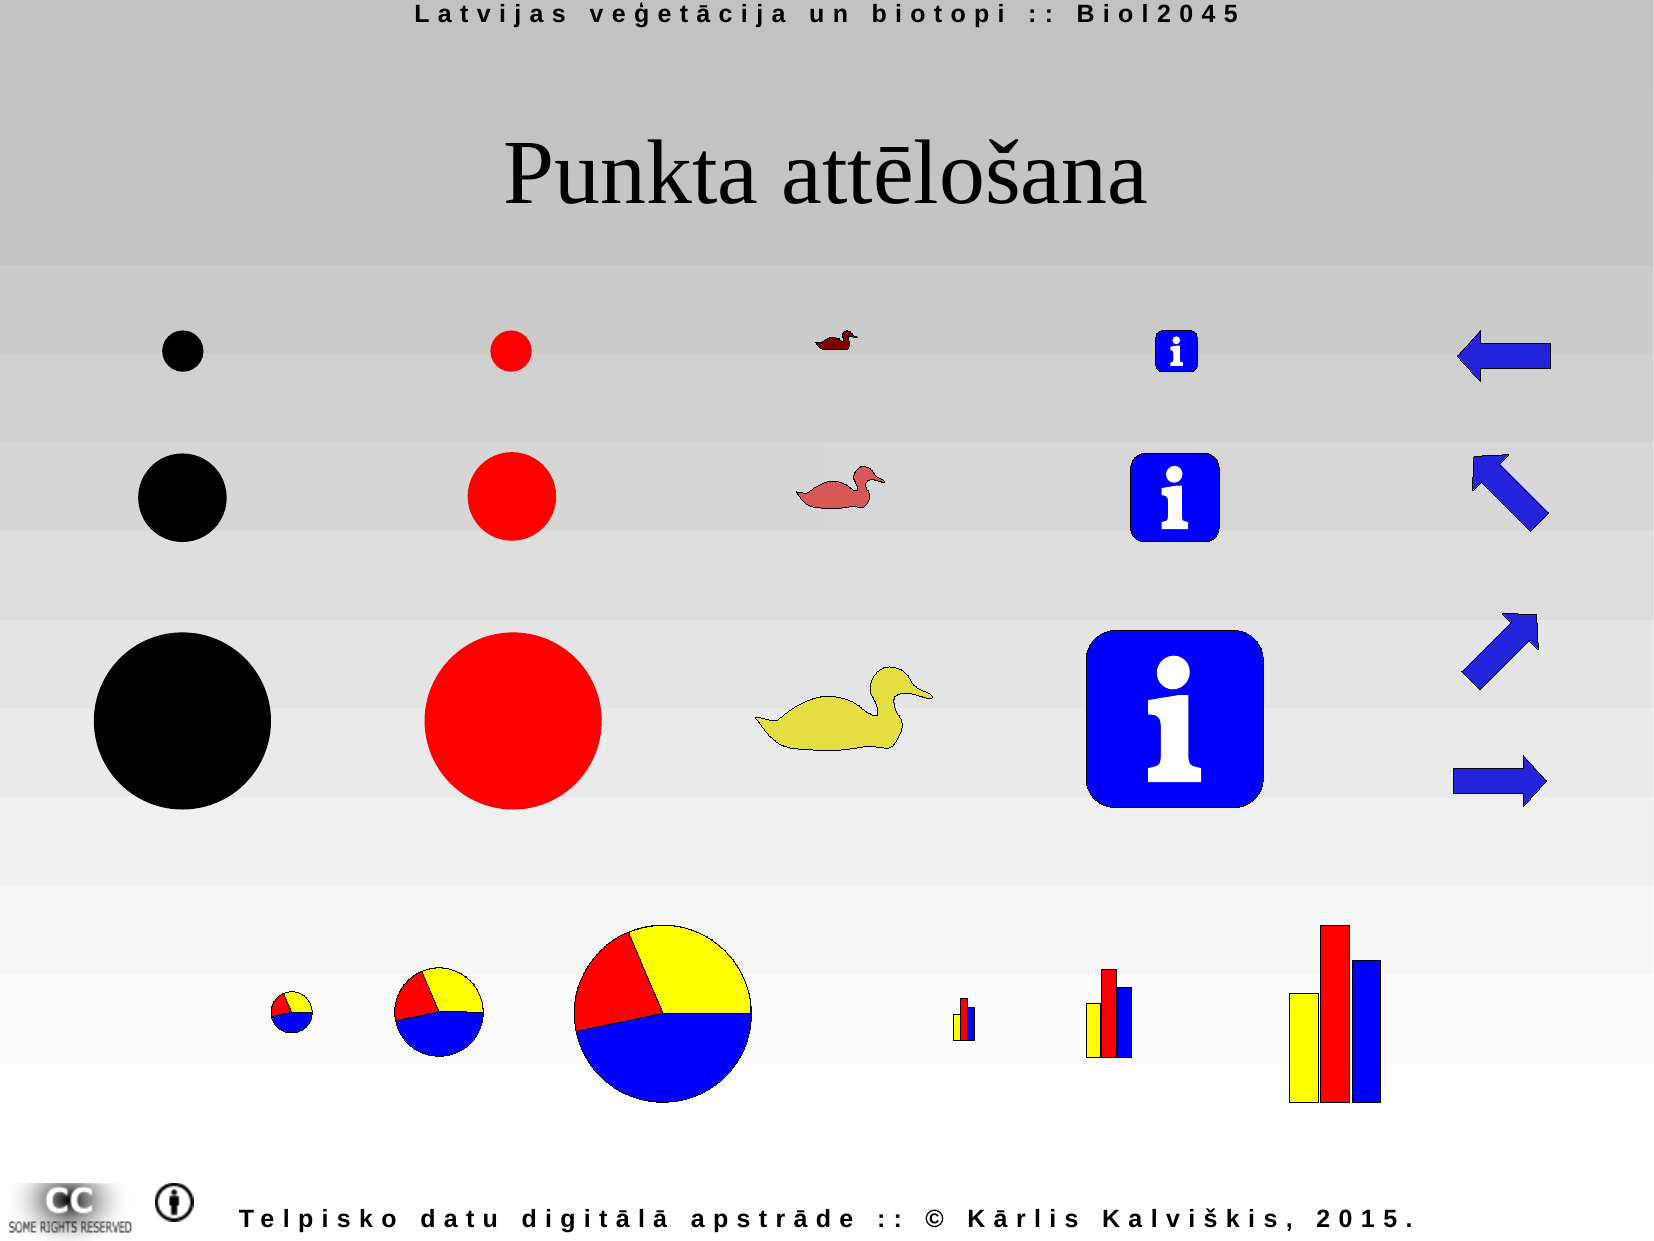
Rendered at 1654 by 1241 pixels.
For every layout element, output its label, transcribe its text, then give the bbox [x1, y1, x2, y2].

text_box [1457, 330, 1551, 382]
text_box [1472, 454, 1549, 532]
text_box [1155, 330, 1198, 372]
title Punkta attēlošana [29, 49, 1625, 296]
text_box [1320, 925, 1350, 1103]
text_box [490, 330, 532, 372]
picture [0, 0, 1654, 1241]
text_box [1130, 453, 1220, 542]
text_box [1086, 630, 1264, 808]
text_box [467, 452, 557, 541]
text_box [1086, 969, 1132, 1058]
text_box [1289, 993, 1319, 1103]
text_box [796, 466, 885, 509]
text_box [271, 991, 313, 1033]
text_box [93, 632, 272, 810]
text_box [574, 925, 752, 1103]
text_box [138, 453, 227, 543]
text_box [953, 998, 975, 1041]
text_box [1453, 755, 1547, 807]
text_box [424, 632, 602, 810]
text_box [1461, 613, 1539, 690]
text_box [815, 330, 858, 350]
text_box [394, 967, 484, 1057]
text_box [1352, 960, 1381, 1103]
text_box [162, 330, 204, 372]
text_box [755, 666, 933, 751]
